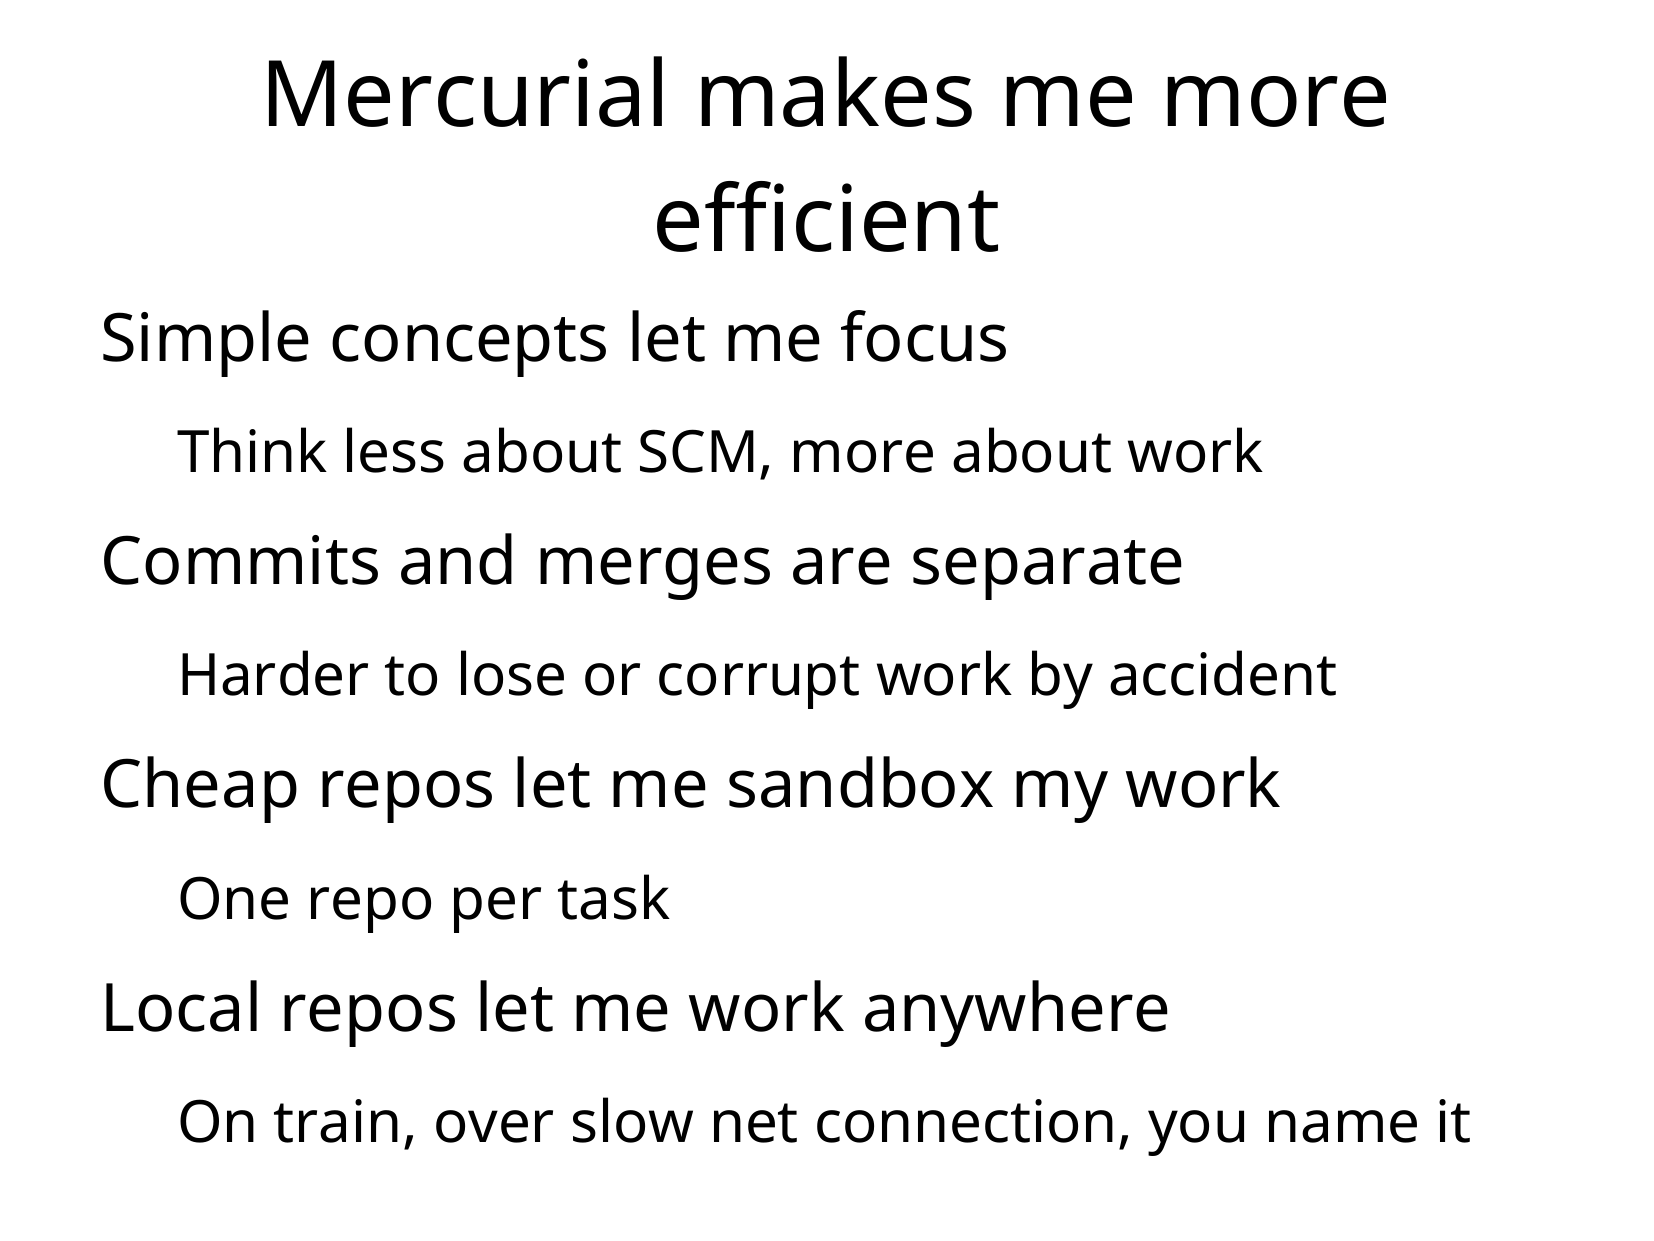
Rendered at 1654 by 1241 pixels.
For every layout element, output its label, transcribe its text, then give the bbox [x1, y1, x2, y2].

list Simple concepts let me focus Think less about SCM, more about work Commits and merges are separate Harder to lose or corrupt work by accident Cheap repos let me sandbox my work One repo per task Local repos let me work anywhere On train, over slow net connection, you name it [82, 290, 1571, 1109]
title Mercurial makes me more efficient [82, 49, 1571, 257]
